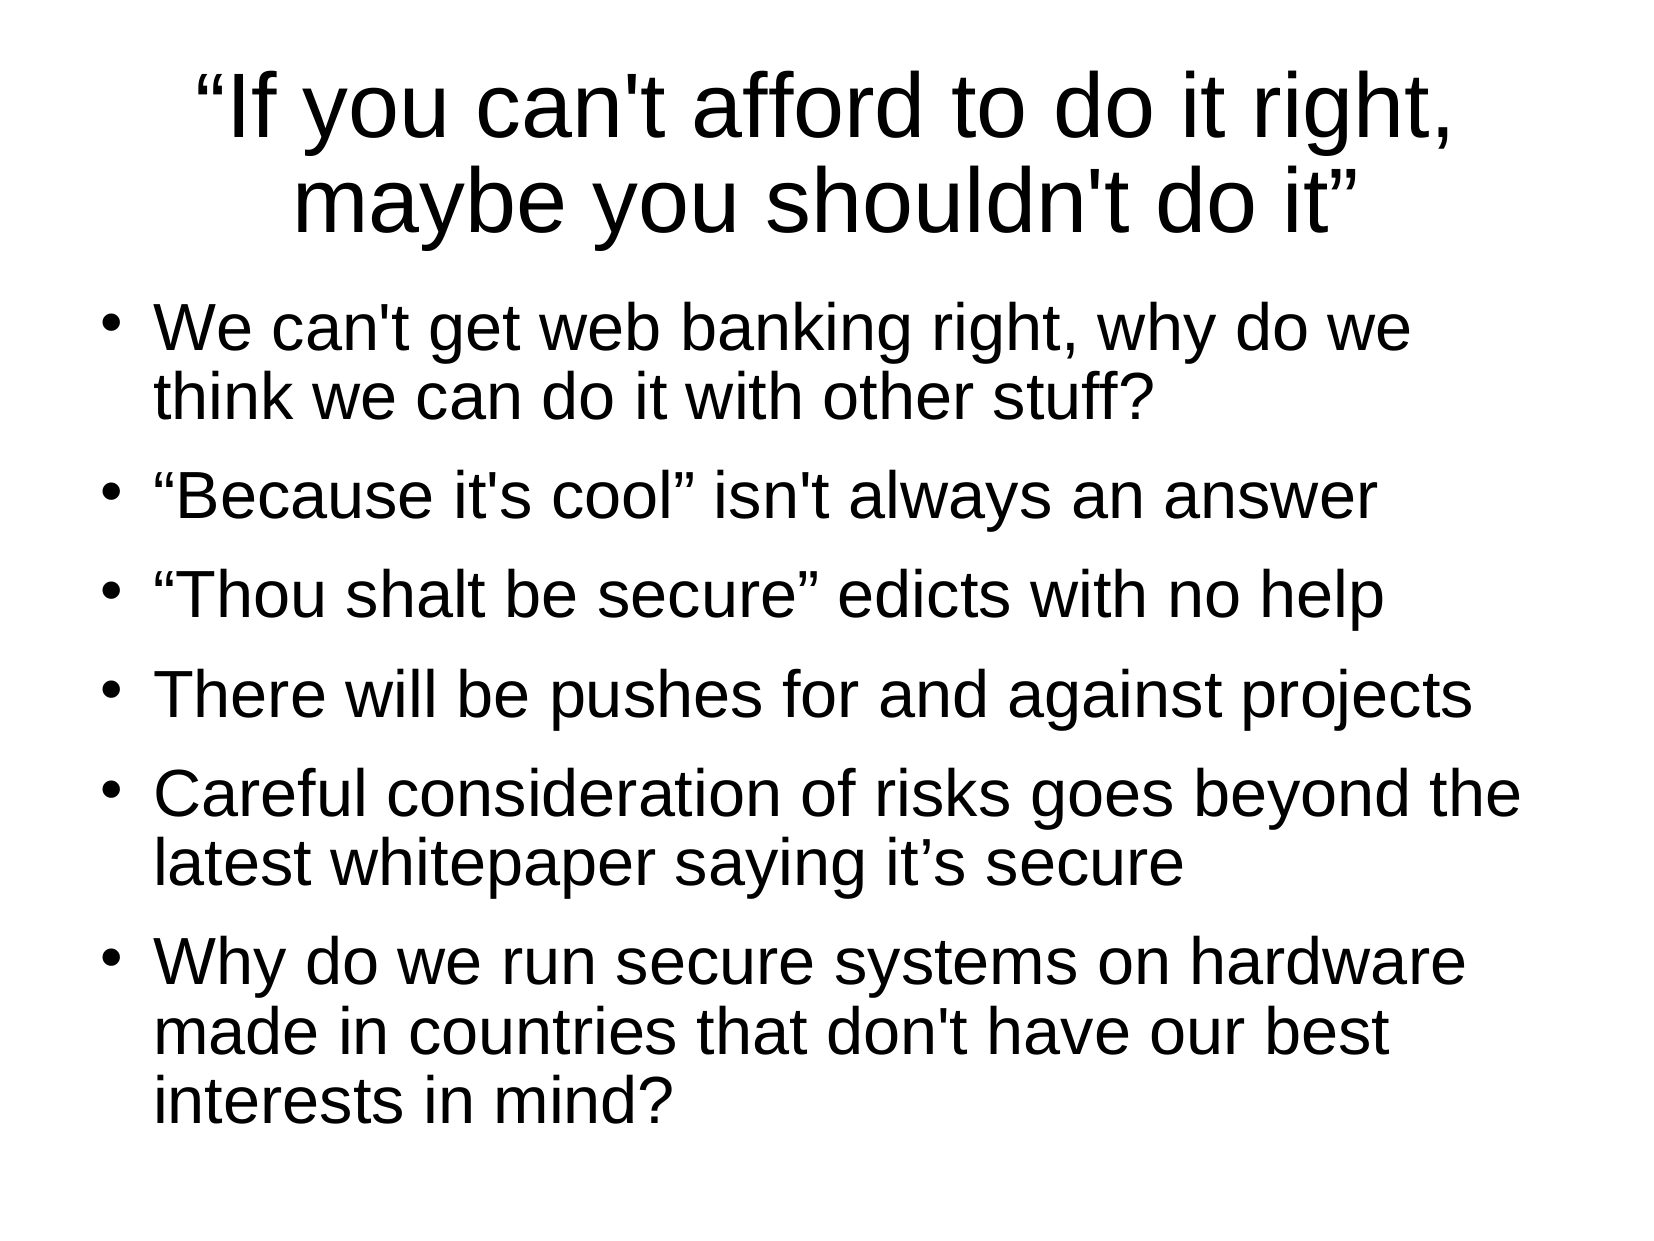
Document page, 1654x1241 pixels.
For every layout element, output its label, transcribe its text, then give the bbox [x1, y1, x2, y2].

title “If you can't afford to do it right, maybe you shouldn't do it” [82, 49, 1571, 257]
list We can't get web banking right, why do we think we can do it with other stuff? “Because it's cool” isn't always an answer “Thou shalt be secure” edicts with no help There will be pushes for and against projects Careful consideration of risks goes beyond the latest whitepaper saying it’s secure Why do we run secure systems on hardware made in countries that don't have our best interests in mind? [82, 290, 1571, 1186]
